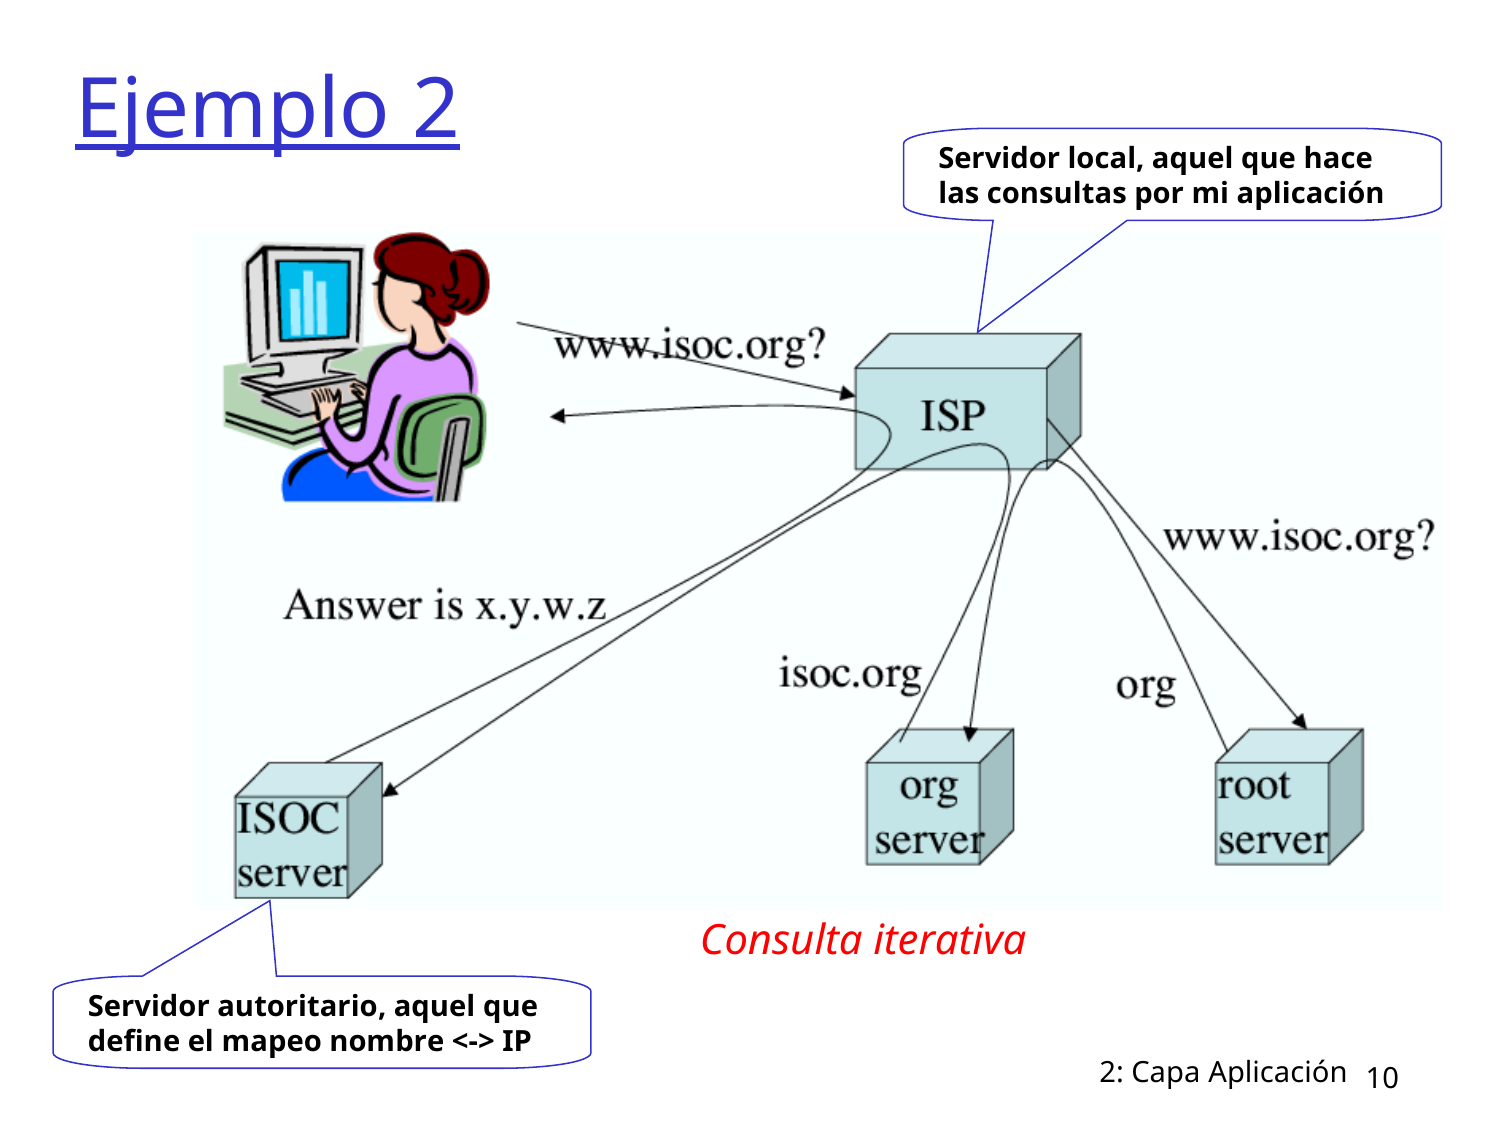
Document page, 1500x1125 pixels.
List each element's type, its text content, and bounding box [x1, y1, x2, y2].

text_box Servidor autoritario, aquel que define el mapeo nombre <-> IP [53, 900, 591, 1069]
title Ejemplo 2 [75, 23, 1426, 188]
text_box Consulta iterativa [685, 904, 1042, 971]
text_box Servidor local, aquel que hace las consultas por mi aplicación [903, 134, 1442, 333]
picture [194, 231, 1444, 910]
